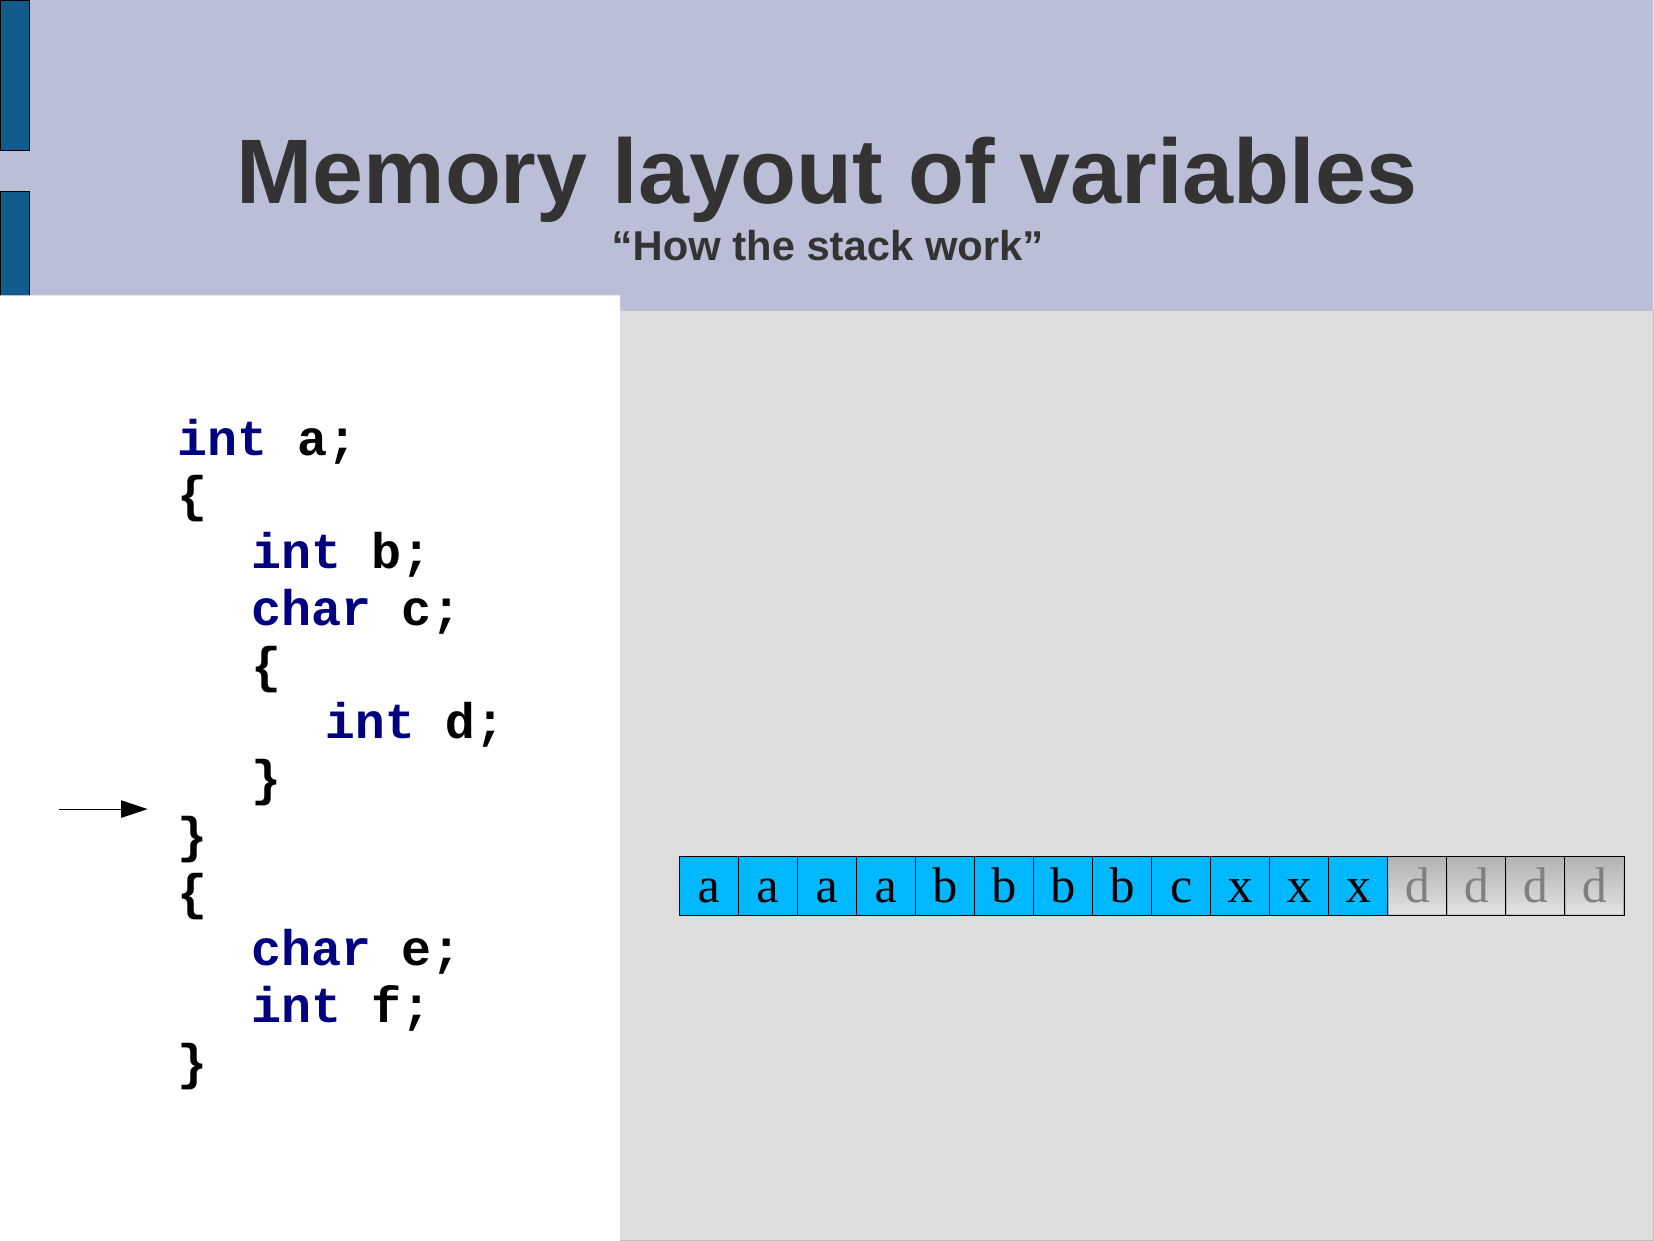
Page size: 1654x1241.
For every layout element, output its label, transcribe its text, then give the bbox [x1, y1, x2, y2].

text_box a [679, 856, 738, 916]
text_box a [856, 856, 915, 916]
text_box d [1387, 856, 1446, 916]
text_box d [1564, 856, 1625, 916]
text_box x [1328, 856, 1387, 916]
text_box a [797, 856, 856, 916]
text_box a [738, 856, 797, 916]
text_box b [1092, 856, 1151, 916]
text_box b [1033, 856, 1092, 916]
text_box c [1151, 856, 1210, 916]
text_box d [1446, 856, 1505, 916]
title Memory layout of variables “How the stack work” [121, 91, 1534, 299]
text_box b [915, 856, 974, 916]
text_box d [1505, 856, 1564, 916]
text_box x [1210, 856, 1269, 916]
text_box x [1269, 856, 1328, 916]
text_box b [974, 856, 1033, 916]
text_box int a; { int b; char c; { int d; } } { char e; int f; } [0, 295, 621, 1241]
